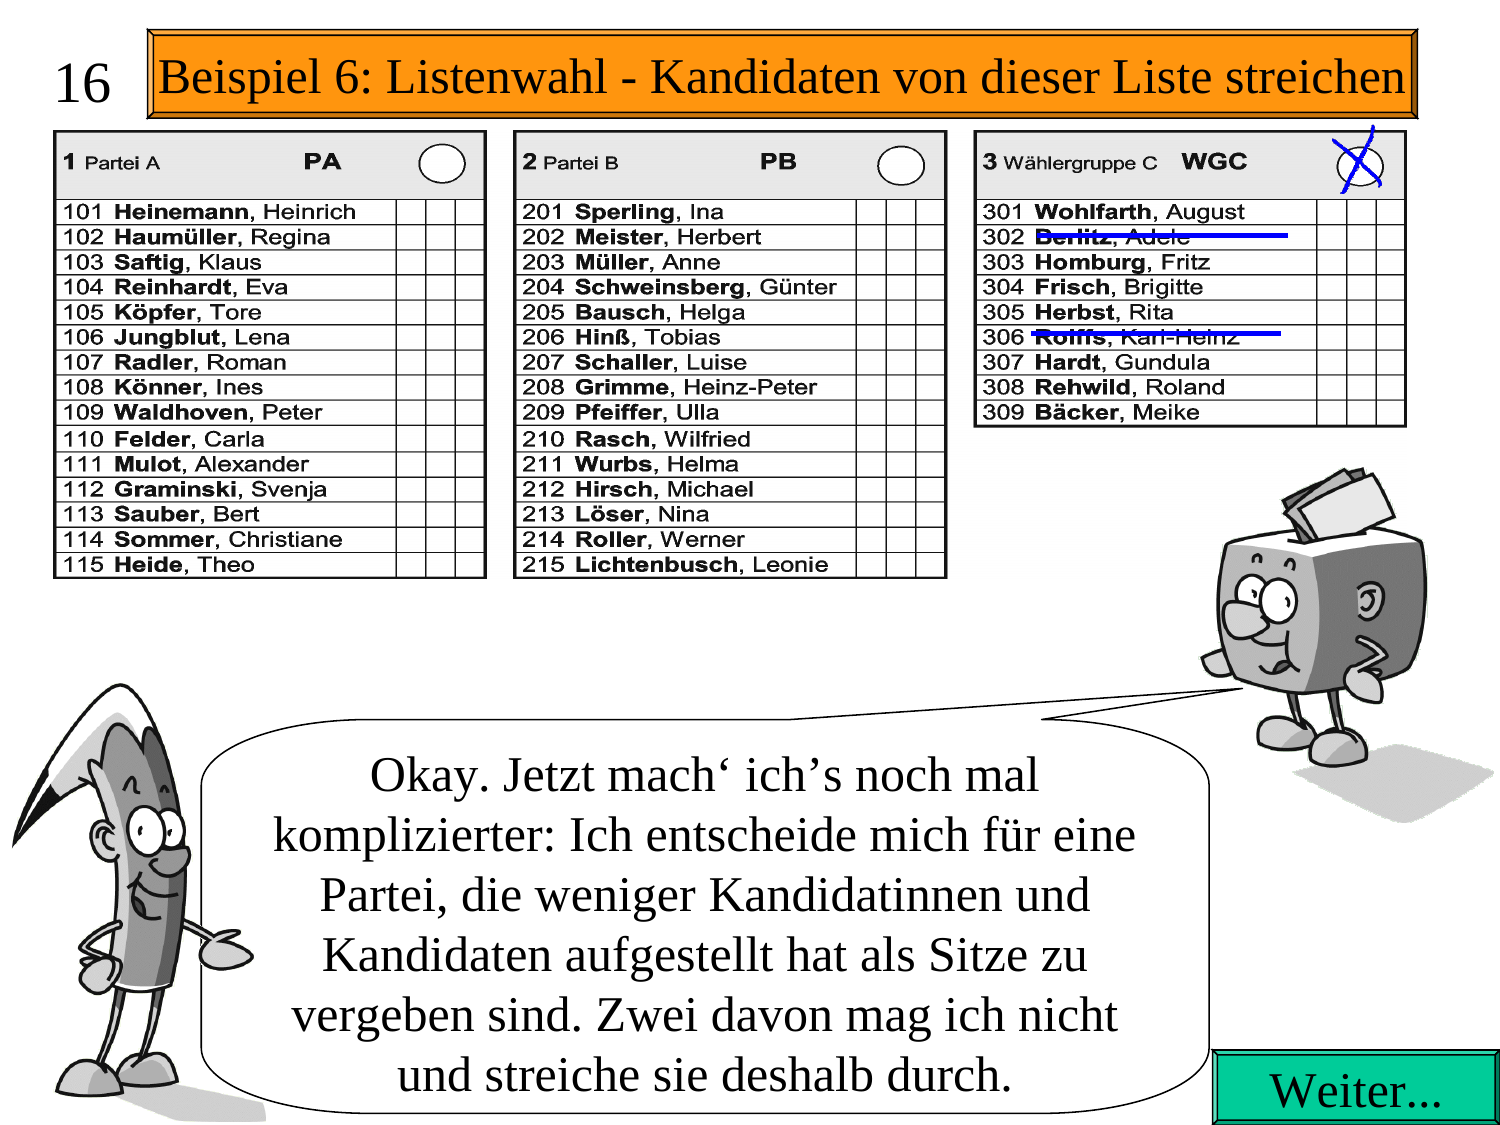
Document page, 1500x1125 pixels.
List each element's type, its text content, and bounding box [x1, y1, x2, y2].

picture [53, 122, 1494, 823]
text_box 16 [38, 36, 138, 138]
text_box Weiter... [1218, 1055, 1495, 1120]
text_box Okay. Jetzt mach‘ ich’s noch mal komplizierter: Ich entscheide mich für eine Partei, die weniger Kandidatinnen und Kandidaten aufgestellt hat als Sitze zu vergeben sind. Zwei davon mag ich nicht und streiche sie deshalb durch. [266, 691, 1210, 1114]
text_box Beispiel 6: Listenwahl - Kandidaten von dieser Liste streichen [154, 36, 1411, 112]
picture [6, 672, 266, 1122]
